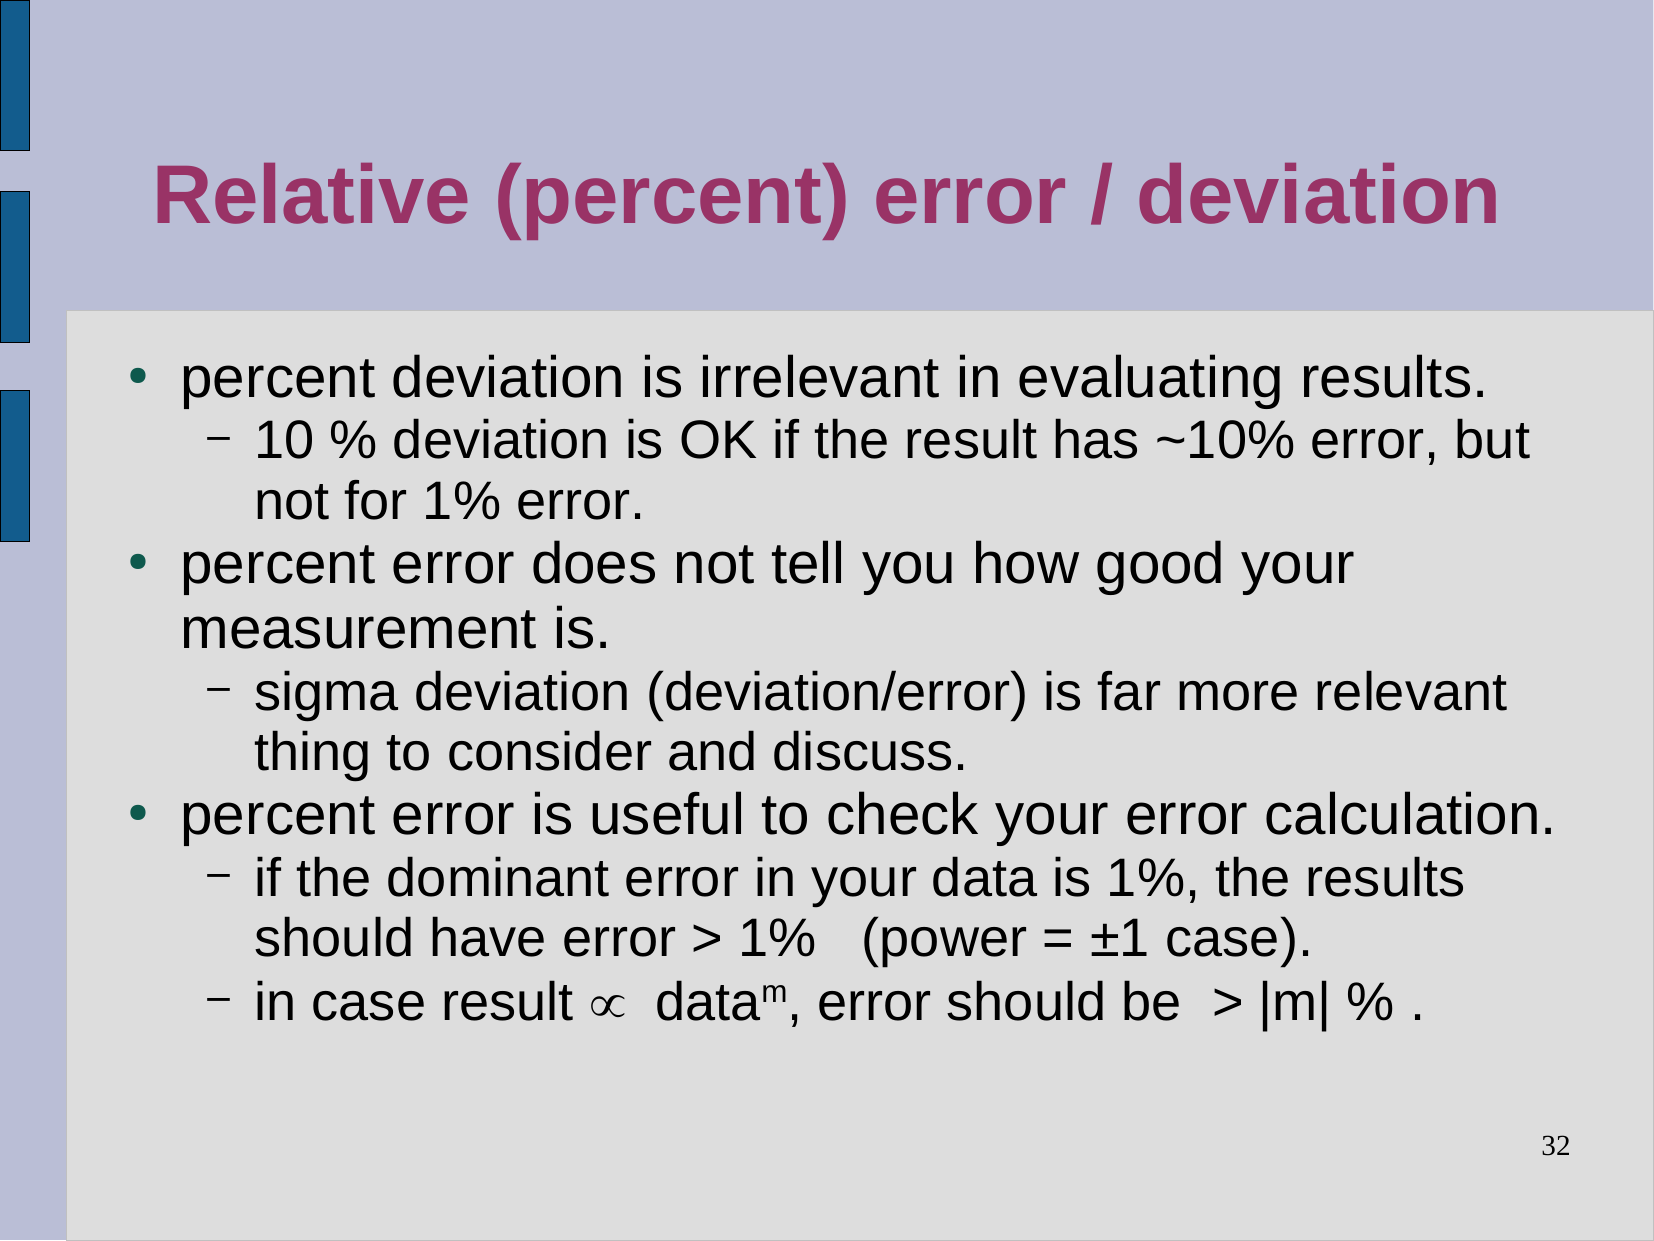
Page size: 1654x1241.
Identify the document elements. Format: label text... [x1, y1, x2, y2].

title Relative (percent) error / deviation [121, 98, 1534, 291]
list percent deviation is irrelevant in evaluating results. 10 % deviation is OK if the result has ~10% error, but not for 1% error. percent error does not tell you how good your measurement is. sigma deviation (deviation/error) is far more relevant thing to consider and discuss. percent error is useful to check your error calculation. if the dominant error in your data is 1%, the results should have error > 1% (power = ±1 case). in case result ∝ datam, error should be > |m| % . [109, 344, 1601, 1149]
